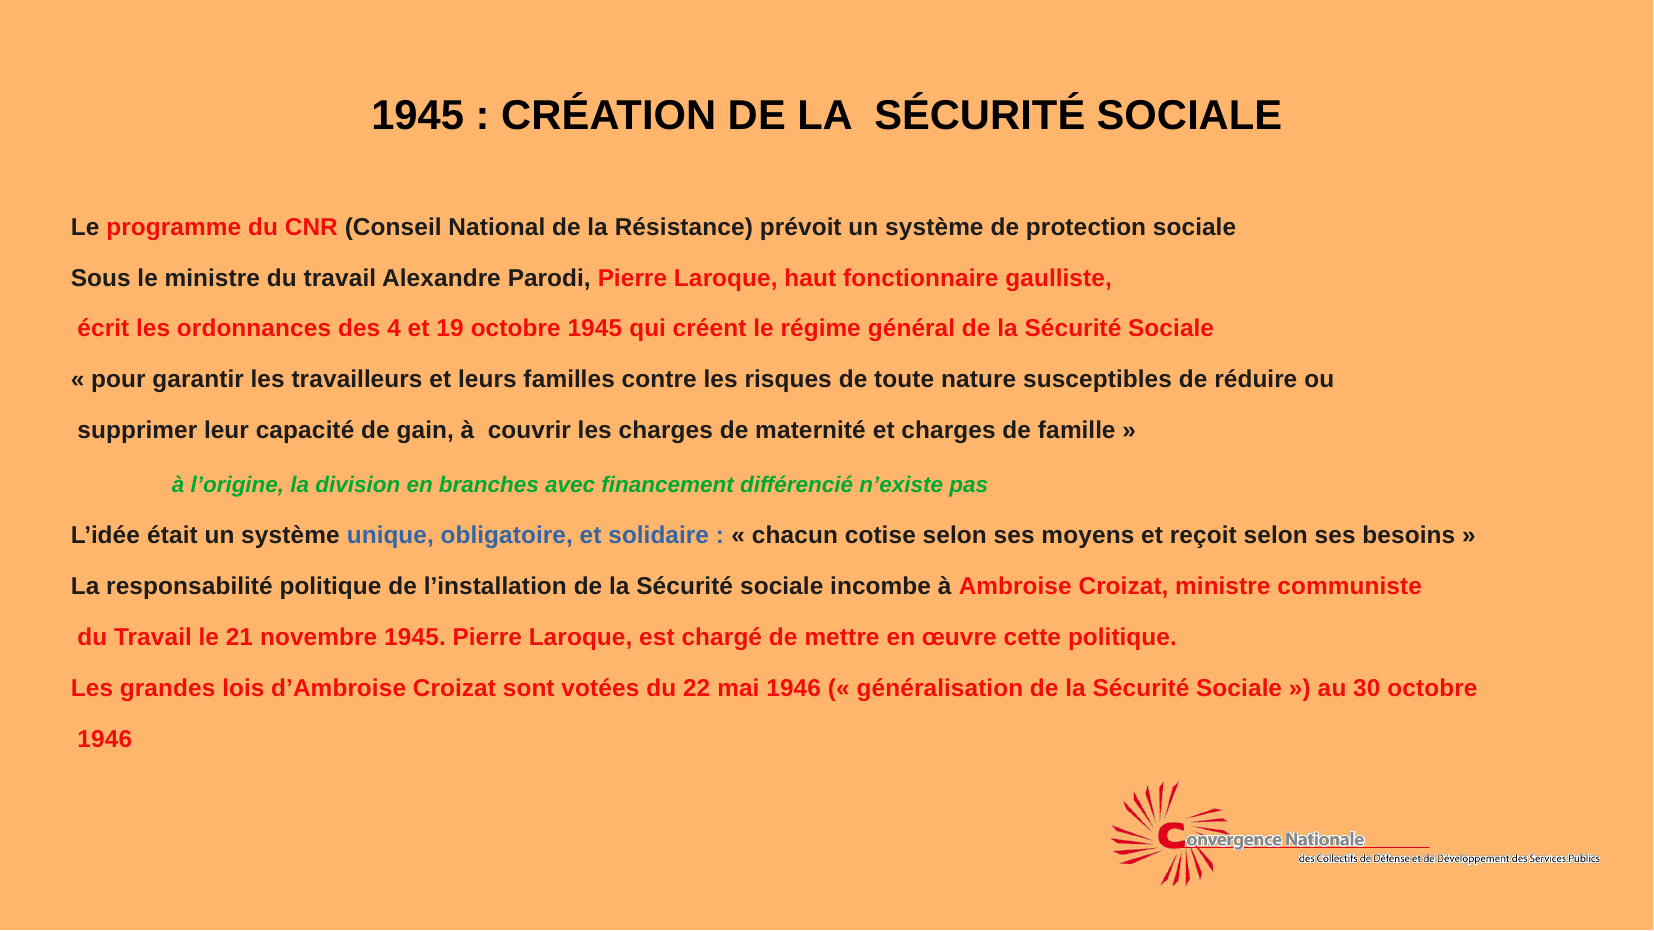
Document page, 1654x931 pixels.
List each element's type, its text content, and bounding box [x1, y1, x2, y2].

title 1945 : CRÉATION DE LA SÉCURITÉ SOCIALE [82, 37, 1571, 193]
picture [1110, 781, 1600, 886]
list Le programme du CNR (Conseil National de la Résistance) prévoit un système de protection sociale Sous le ministre du travail Alexandre Parodi, Pierre Laroque, haut fonctionnaire gaulliste, écrit les ordonnances des 4 et 19 octobre 1945 qui créent le régime général de la Sécurité Sociale « pour garantir les travailleurs et leurs familles contre les risques de toute nature susceptibles de réduire ou supprimer leur capacité de gain, à couvrir les charges de maternité et charges de famille » à l’origine, la division en branches avec financement différencié n’existe pas L’idée était un système unique, obligatoire, et solidaire : « chacun cotise selon ses moyens et reçoit selon ses besoins » La responsabilité politique de l’installation de la Sécurité sociale incombe à Ambroise Croizat, ministre communiste du Travail le 21 novembre 1945. Pierre Laroque, est chargé de mettre en œuvre cette politique. Les grandes lois d’Ambroise Croizat sont votées du 22 mai 1946 (« généralisation de la Sécurité Sociale ») au 30 octobre 1946 [70, 217, 1559, 758]
